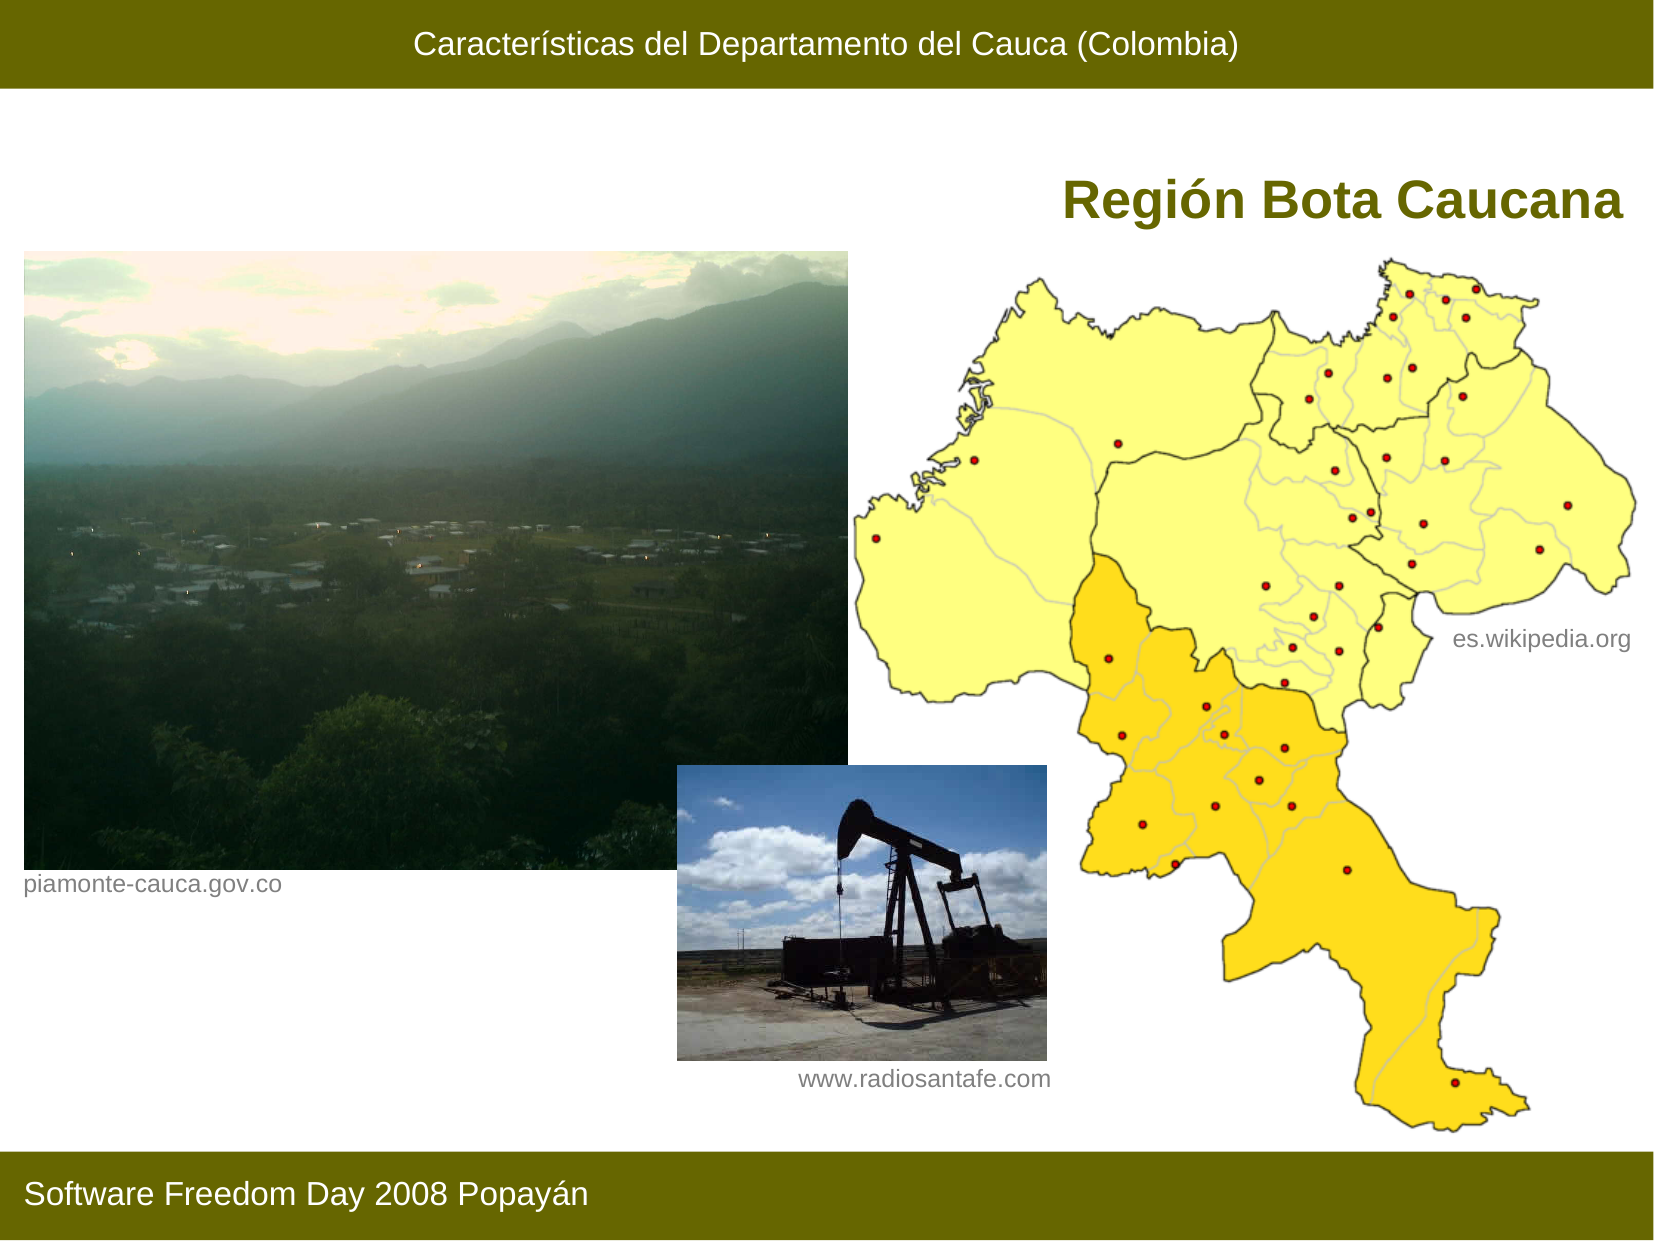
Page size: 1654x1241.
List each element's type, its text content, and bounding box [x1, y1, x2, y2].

text_box es.wikipedia.org [1452, 624, 1630, 653]
title Región Bota Caucana [147, 147, 1625, 252]
text_box www.radiosantafe.com [798, 1065, 1048, 1094]
picture [24, 251, 1648, 1139]
text_box piamonte-cauca.gov.co [23, 870, 279, 899]
